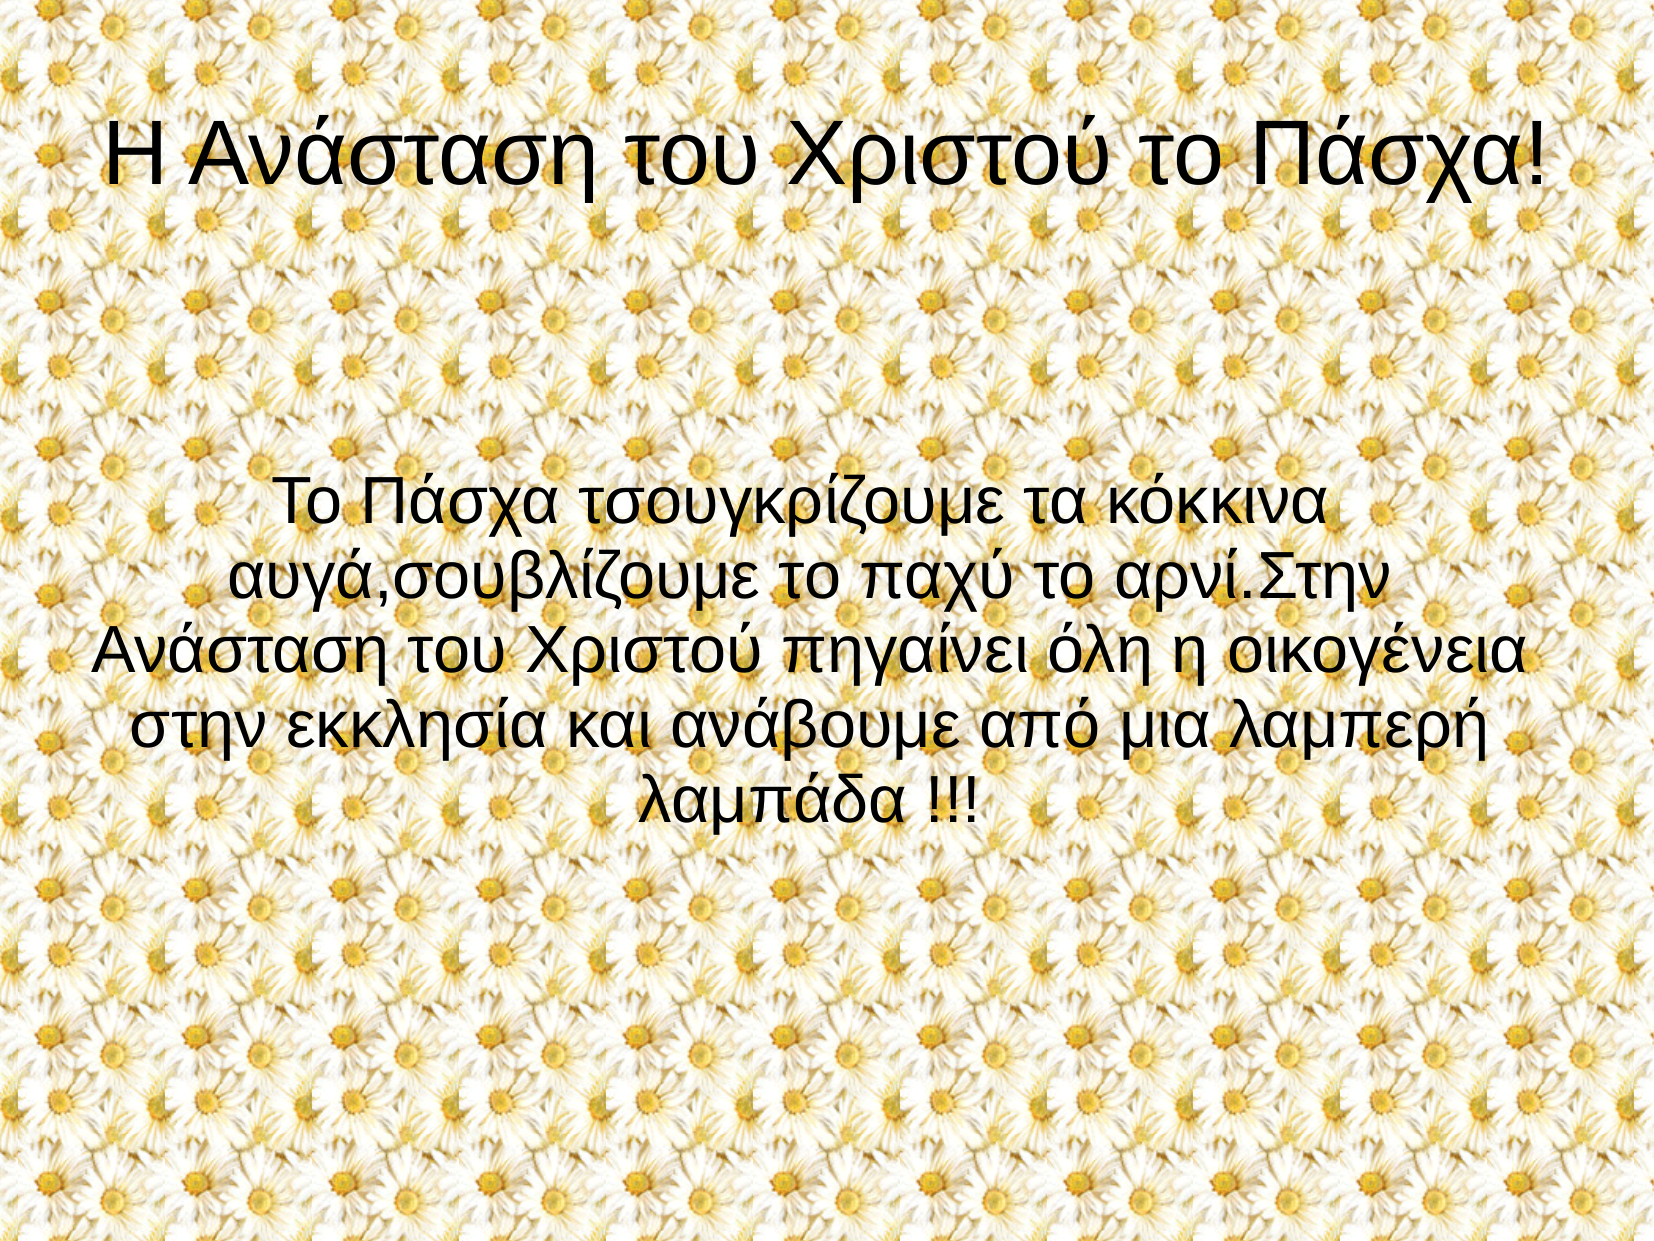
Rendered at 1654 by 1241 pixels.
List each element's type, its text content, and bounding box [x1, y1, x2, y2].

subtitle Το Πάσχα τσουγκρίζουμε τα κόκκινα αυγά,σουβλίζουμε το παχύ το αρνί.Στην Ανάσταση του Χριστού πηγαίνει όλη η οικογένεια στην εκκλησία και ανάβουμε από μια λαμπερή λαμπάδα !!! [82, 290, 1538, 1010]
title Η Ανάσταση του Χριστού το Πάσχα! [82, 49, 1571, 257]
picture [0, 0, 1654, 1241]
